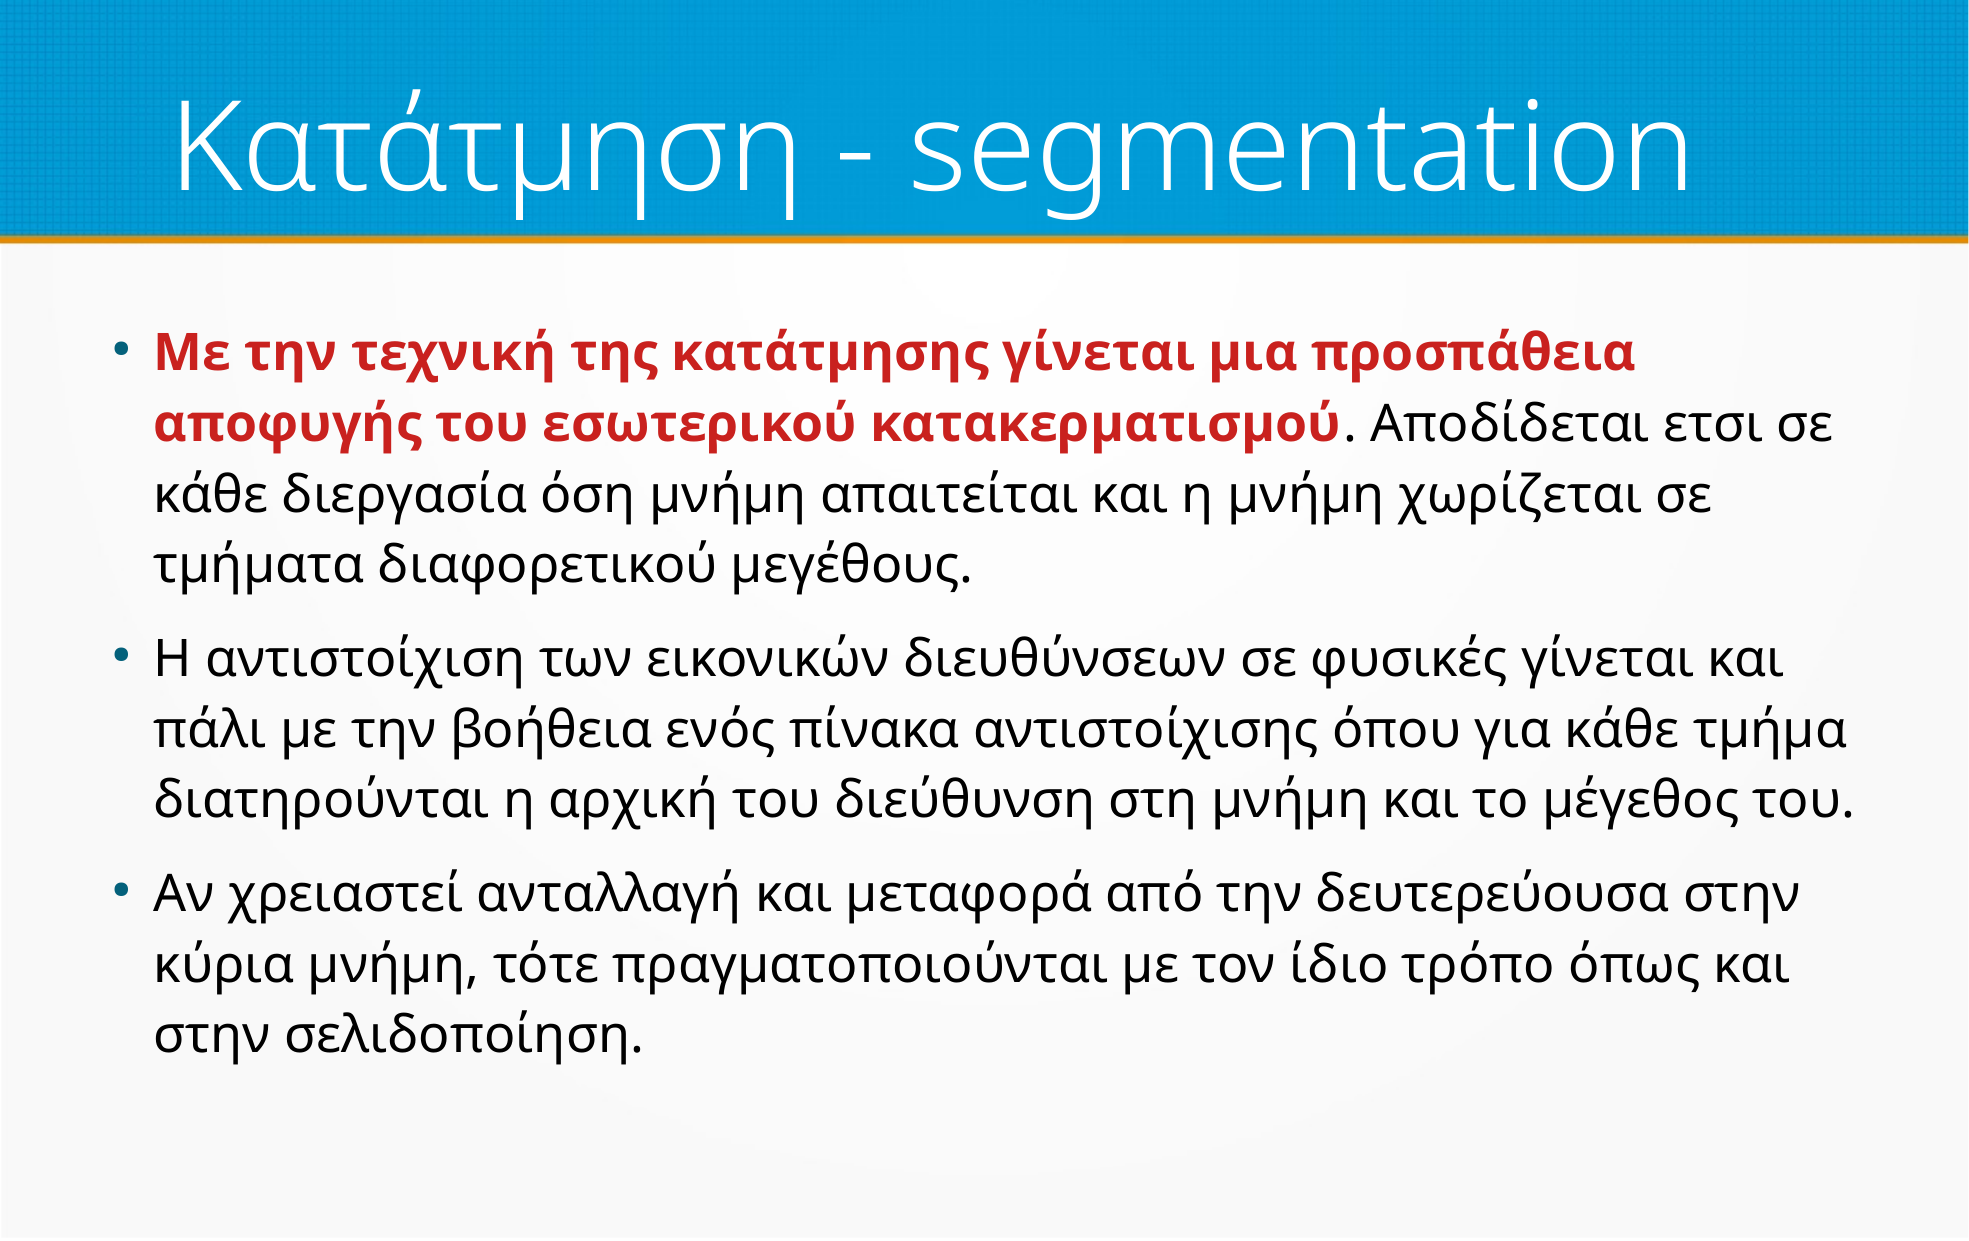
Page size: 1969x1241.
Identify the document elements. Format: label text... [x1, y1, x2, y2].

picture [0, 233, 1969, 1241]
list Με την τεχνική της κατάτμησης γίνεται μια προσπάθεια αποφυγής του εσωτερικού κατακερματισμού. Αποδίδεται ετσι σε κάθε διεργασία όση μνήμη απαιτείται και η μνήμη χωρίζεται σε τμήματα διαφορετικού μεγέθους. Η αντιστοίχιση των εικονικών διευθύνσεων σε φυσικές γίνεται και πάλι με την βοήθεια ενός πίνακα αντιστοίχισης όπου για κάθε τμήμα διατηρούνται η αρχική του διεύθυνση στη μνήμη και το μέγεθος του. Αν χρειαστεί ανταλλαγή και μεταφορά από την δευτερεύουσα στην κύρια μνήμη, τότε πραγματοποιούνται με τον ίδιο τρόπο όπως και στην σελιδοποίηση. [98, 315, 1861, 1081]
title Κατάτμηση - segmentation [98, 19, 1870, 227]
